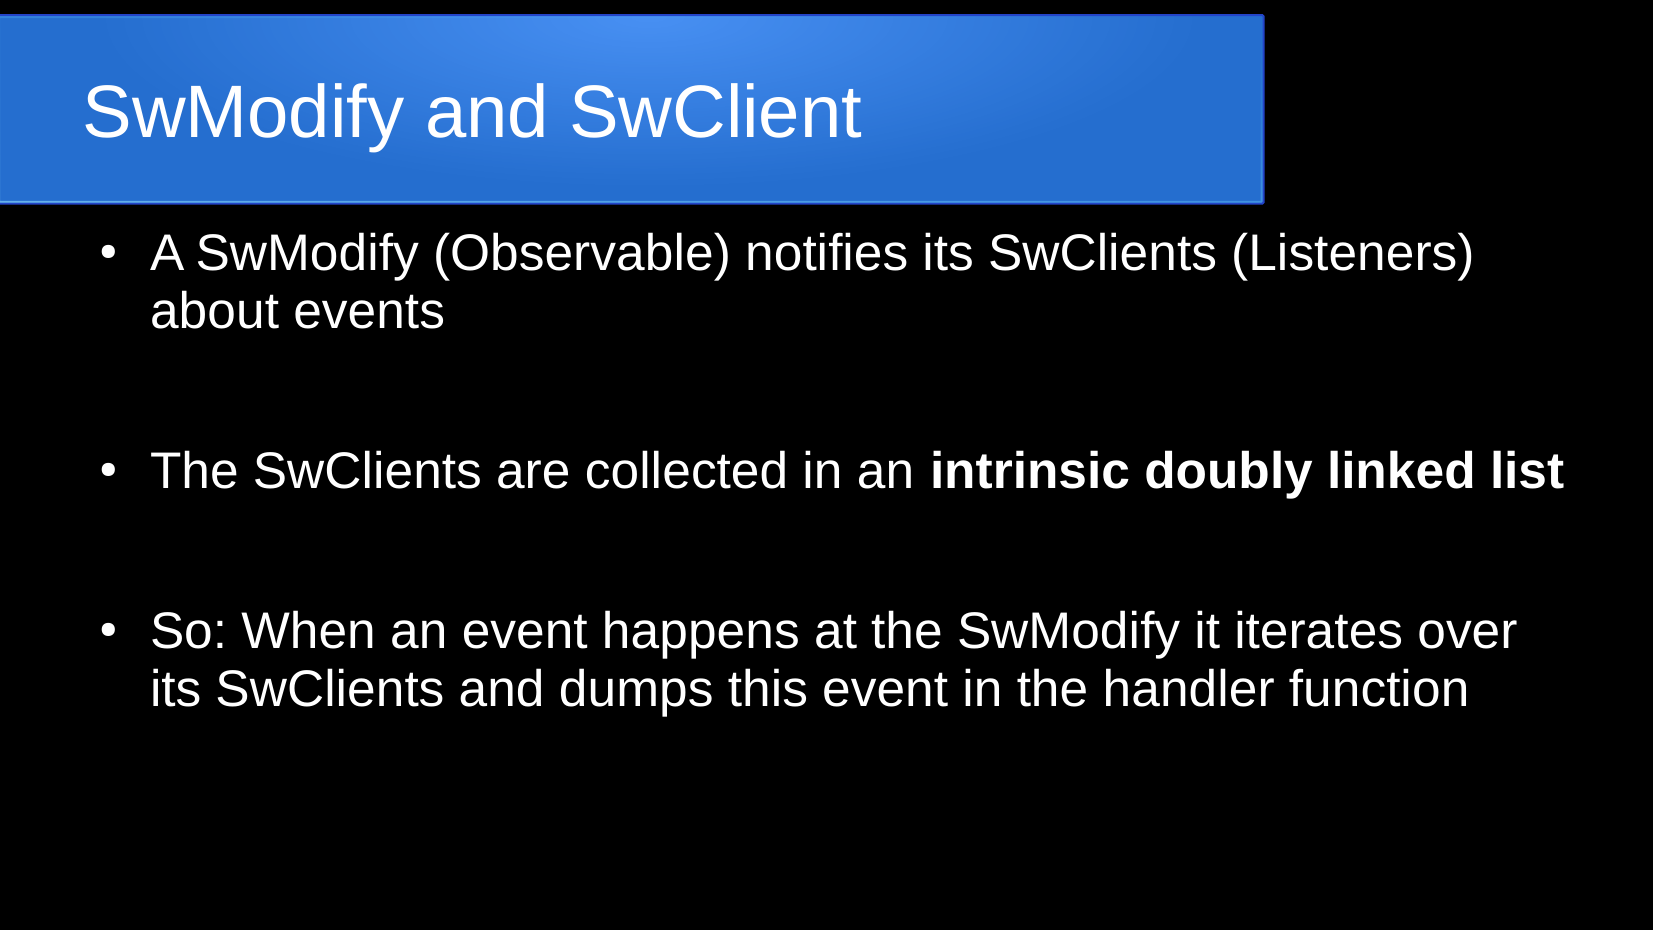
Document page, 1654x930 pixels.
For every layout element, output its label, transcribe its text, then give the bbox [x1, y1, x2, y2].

list A SwModify (Observable) notifies its SwClients (Listeners) about events The SwClients are collected in an intrinsic doubly linked list So: When an event happens at the SwModify it iterates over its SwClients and dumps this event in the handler function [82, 224, 1571, 764]
title SwModify and SwClient [82, 35, 1234, 189]
